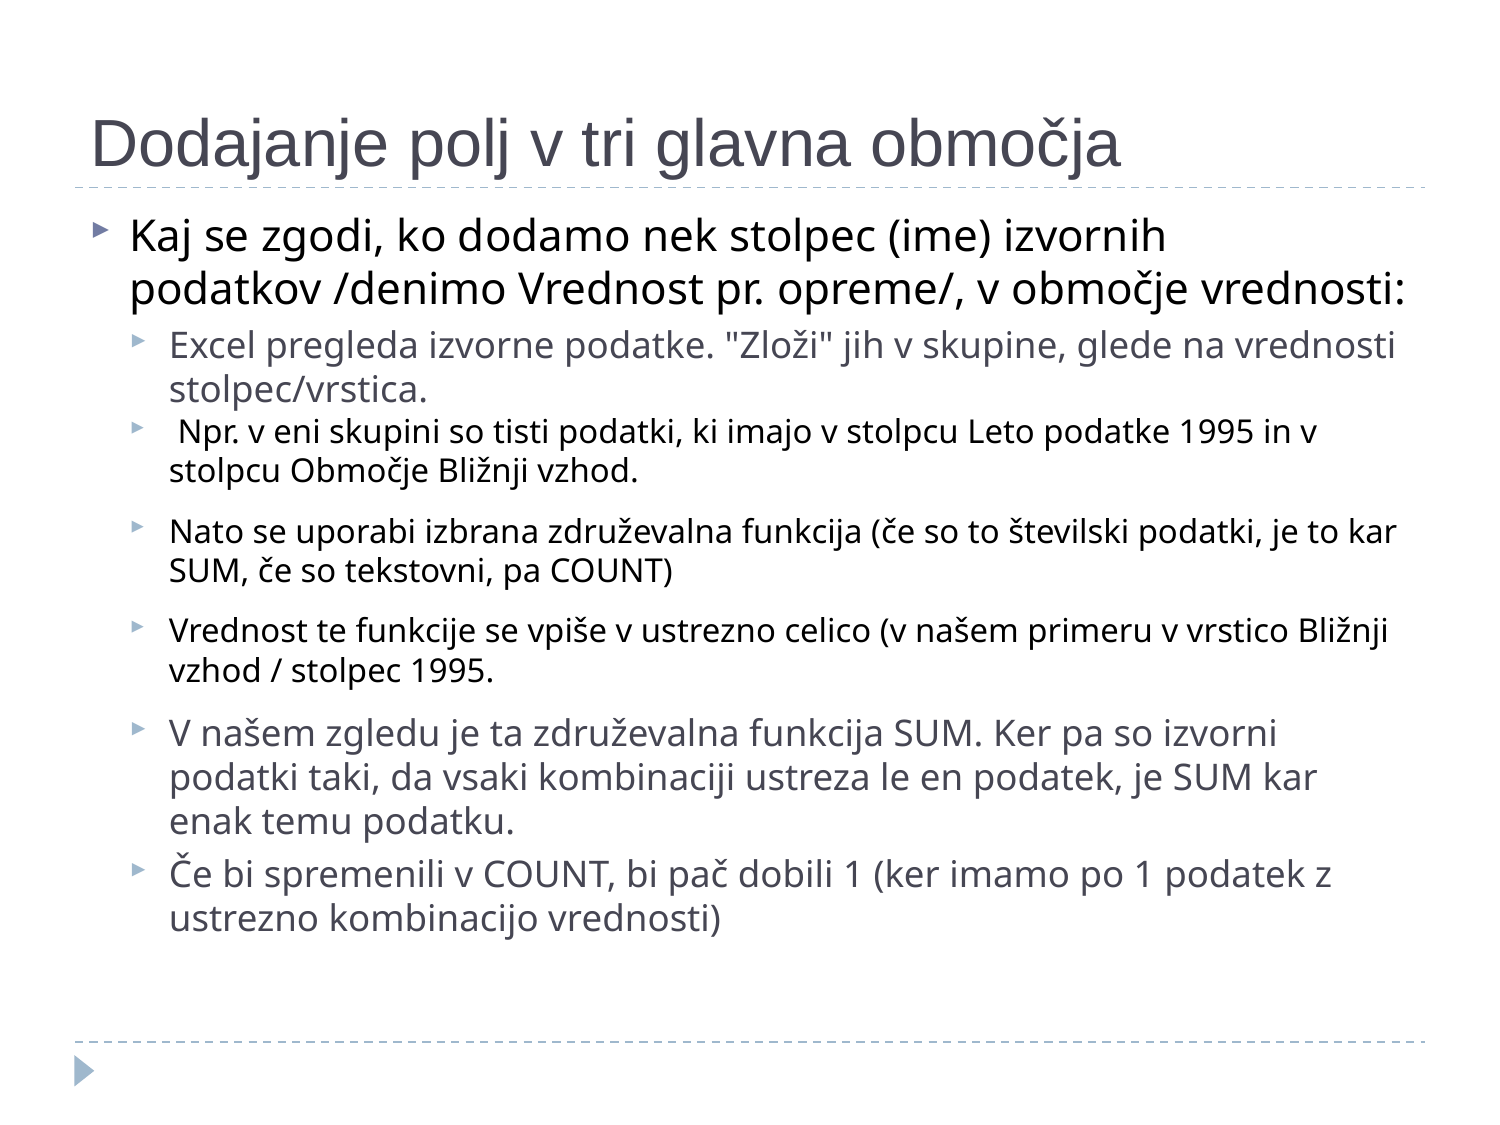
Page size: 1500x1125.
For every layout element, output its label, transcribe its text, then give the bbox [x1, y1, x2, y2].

list Kaj se zgodi, ko dodamo nek stolpec (ime) izvornih podatkov /denimo Vrednost pr. opreme/, v območje vrednosti: Excel pregleda izvorne podatke. "Zloži" jih v skupine, glede na vrednosti stolpec/vrstica. Npr. v eni skupini so tisti podatki, ki imajo v stolpcu Leto podatke 1995 in v stolpcu Območje Bližnji vzhod. Nato se uporabi izbrana združevalna funkcija (če so to številski podatki, je to kar SUM, če so tekstovni, pa COUNT) Vrednost te funkcije se vpiše v ustrezno celico (v našem primeru v vrstico Bližnji vzhod / stolpec 1995. V našem zgledu je ta združevalna funkcija SUM. Ker pa so izvorni podatki taki, da vsaki kombinaciji ustreza le en podatek, je SUM kar enak temu podatku. Če bi spremenili v COUNT, bi pač dobili 1 (ker imamo po 1 podatek z ustrezno kombinacijo vrednosti) [75, 200, 1425, 1006]
title Dodajanje polj v tri glavna območja [75, 24, 1425, 188]
